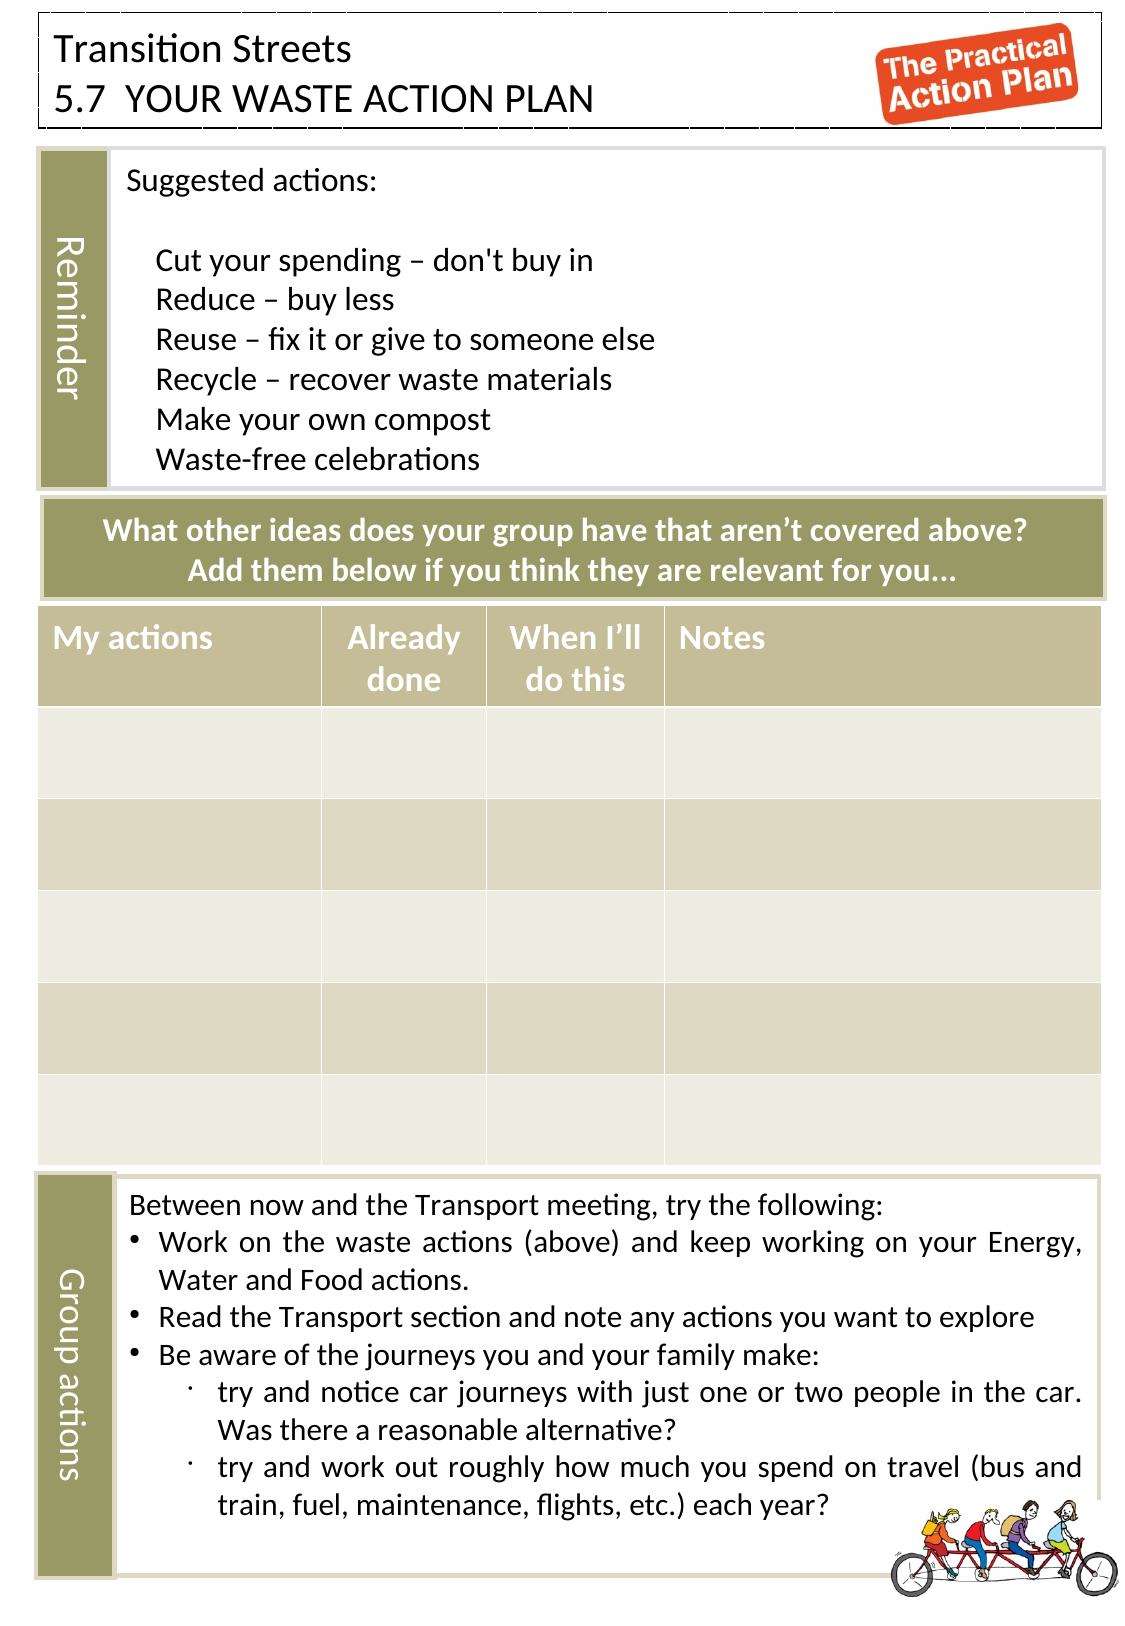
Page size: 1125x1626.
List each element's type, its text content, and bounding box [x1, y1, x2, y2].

table_cell [665, 983, 1101, 1074]
table_cell [322, 983, 486, 1074]
table_cell [487, 983, 664, 1074]
table_cell [665, 1075, 1101, 1165]
table_cell [665, 891, 1101, 982]
text_box What other ideas does your group have that aren’t covered above? Add them below if you think they are relevant for you... [41, 496, 1105, 600]
table_cell [487, 891, 664, 982]
text_box Between now and the Transport meeting, try the following: Work on the waste actions (above) and keep working on your Energy, Water and Food actions. Read the Transport section and note any actions you want to explore Be aware of the journeys you and your family make: try and notice car journeys with just one or two people in the car. Was there a reasonable alternative? try and work out roughly how much you spend on travel (bus and train, fuel, maintenance, flights, etc.) each year? [115, 1176, 1099, 1576]
table_cell [38, 708, 321, 798]
text_box Group actions [35, 1173, 115, 1579]
table_cell [322, 708, 486, 798]
table_cell [322, 1075, 486, 1165]
table_cell [487, 708, 664, 798]
table_cell [487, 1075, 664, 1165]
table_header Notes [665, 606, 1101, 706]
table_header Already done [322, 606, 486, 706]
table_cell [38, 891, 321, 982]
table_cell [487, 799, 664, 890]
picture [891, 1500, 1119, 1597]
table_cell [38, 983, 321, 1074]
table_cell [38, 799, 321, 890]
text_box Reminder [38, 148, 107, 489]
text_box Transition Streets 5.7 YOUR WASTE ACTION PLAN [38, 12, 1102, 129]
table_header My actions [38, 606, 321, 706]
table_cell [665, 708, 1101, 798]
table_header When I’ll do this [487, 606, 664, 706]
table_cell [38, 1075, 321, 1165]
text_box Suggested actions: Cut your spending – don't buy in Reduce – buy less Reuse – fix it or give to someone else Recycle – recover waste materials Make your own compost Waste-free celebrations [109, 148, 1104, 489]
table_cell [665, 799, 1101, 890]
table_cell [322, 891, 486, 982]
table_cell [322, 799, 486, 890]
